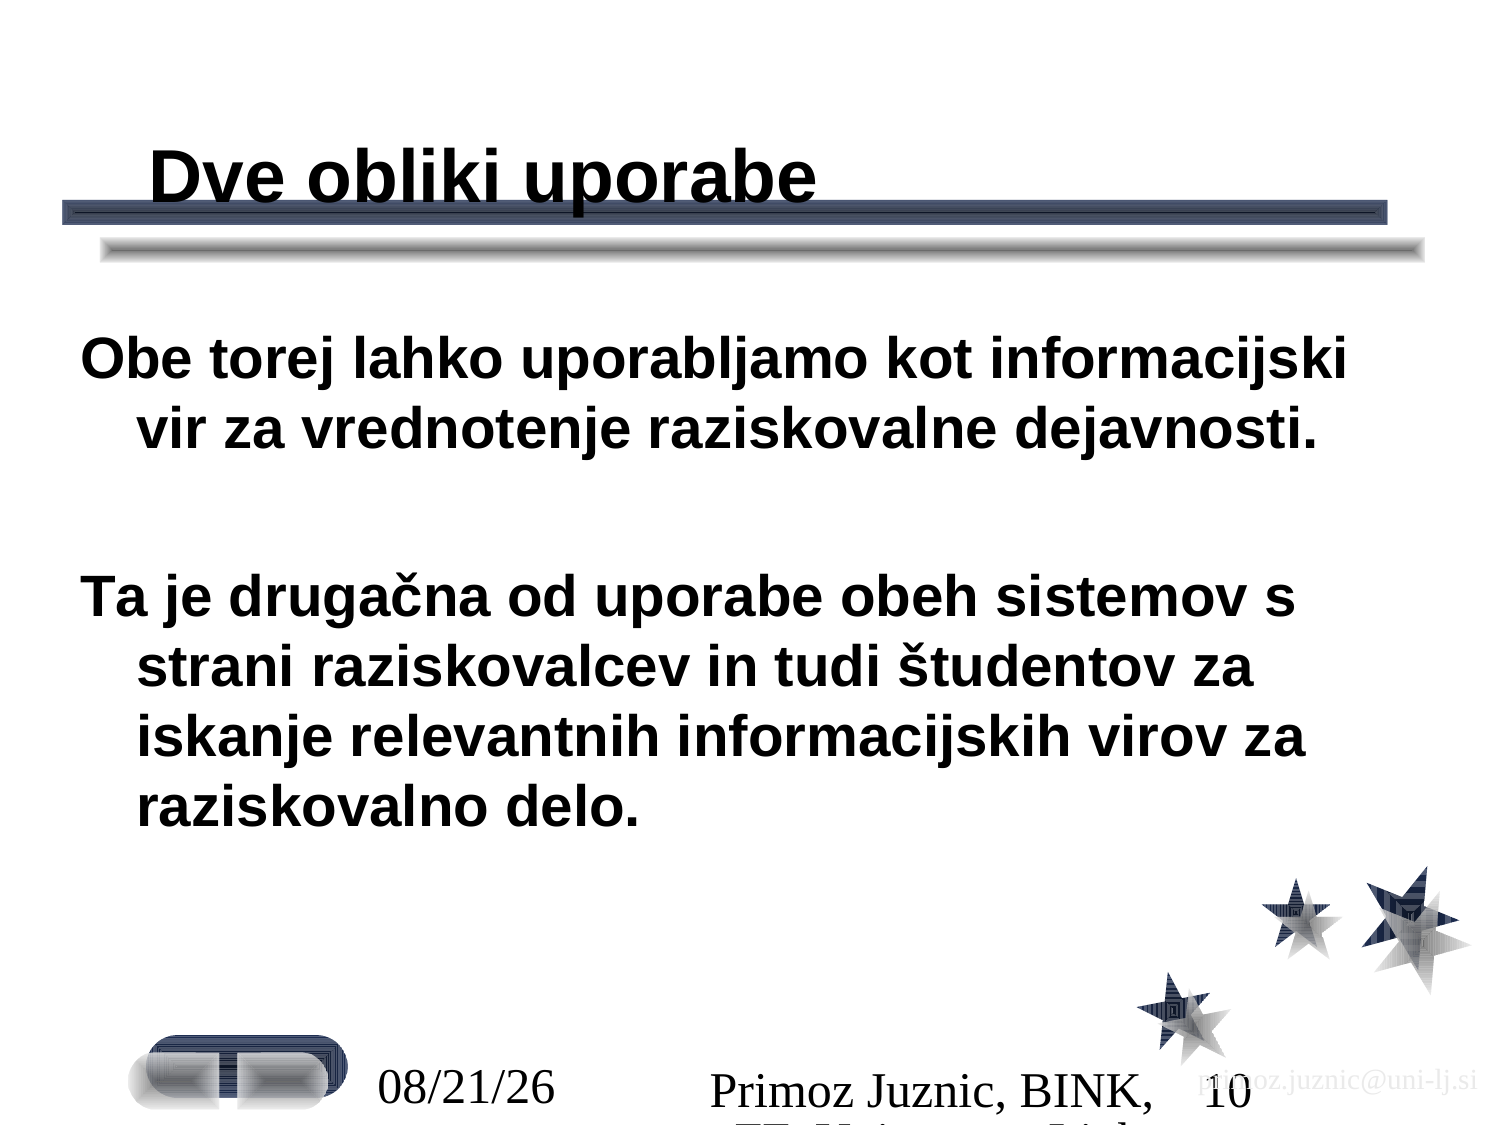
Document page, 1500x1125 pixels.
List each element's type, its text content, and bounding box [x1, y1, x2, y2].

list Obe torej lahko uporabljamo kot informacijski vir za vrednotenje raziskovalne dejavnosti. Ta je drugačna od uporabe obeh sistemov s strani raziskovalcev in tudi študentov za iskanje relevantnih informacijskih virov za raziskovalno delo. [64, 312, 1388, 988]
title Dve obliki uporabe [112, 37, 1388, 225]
